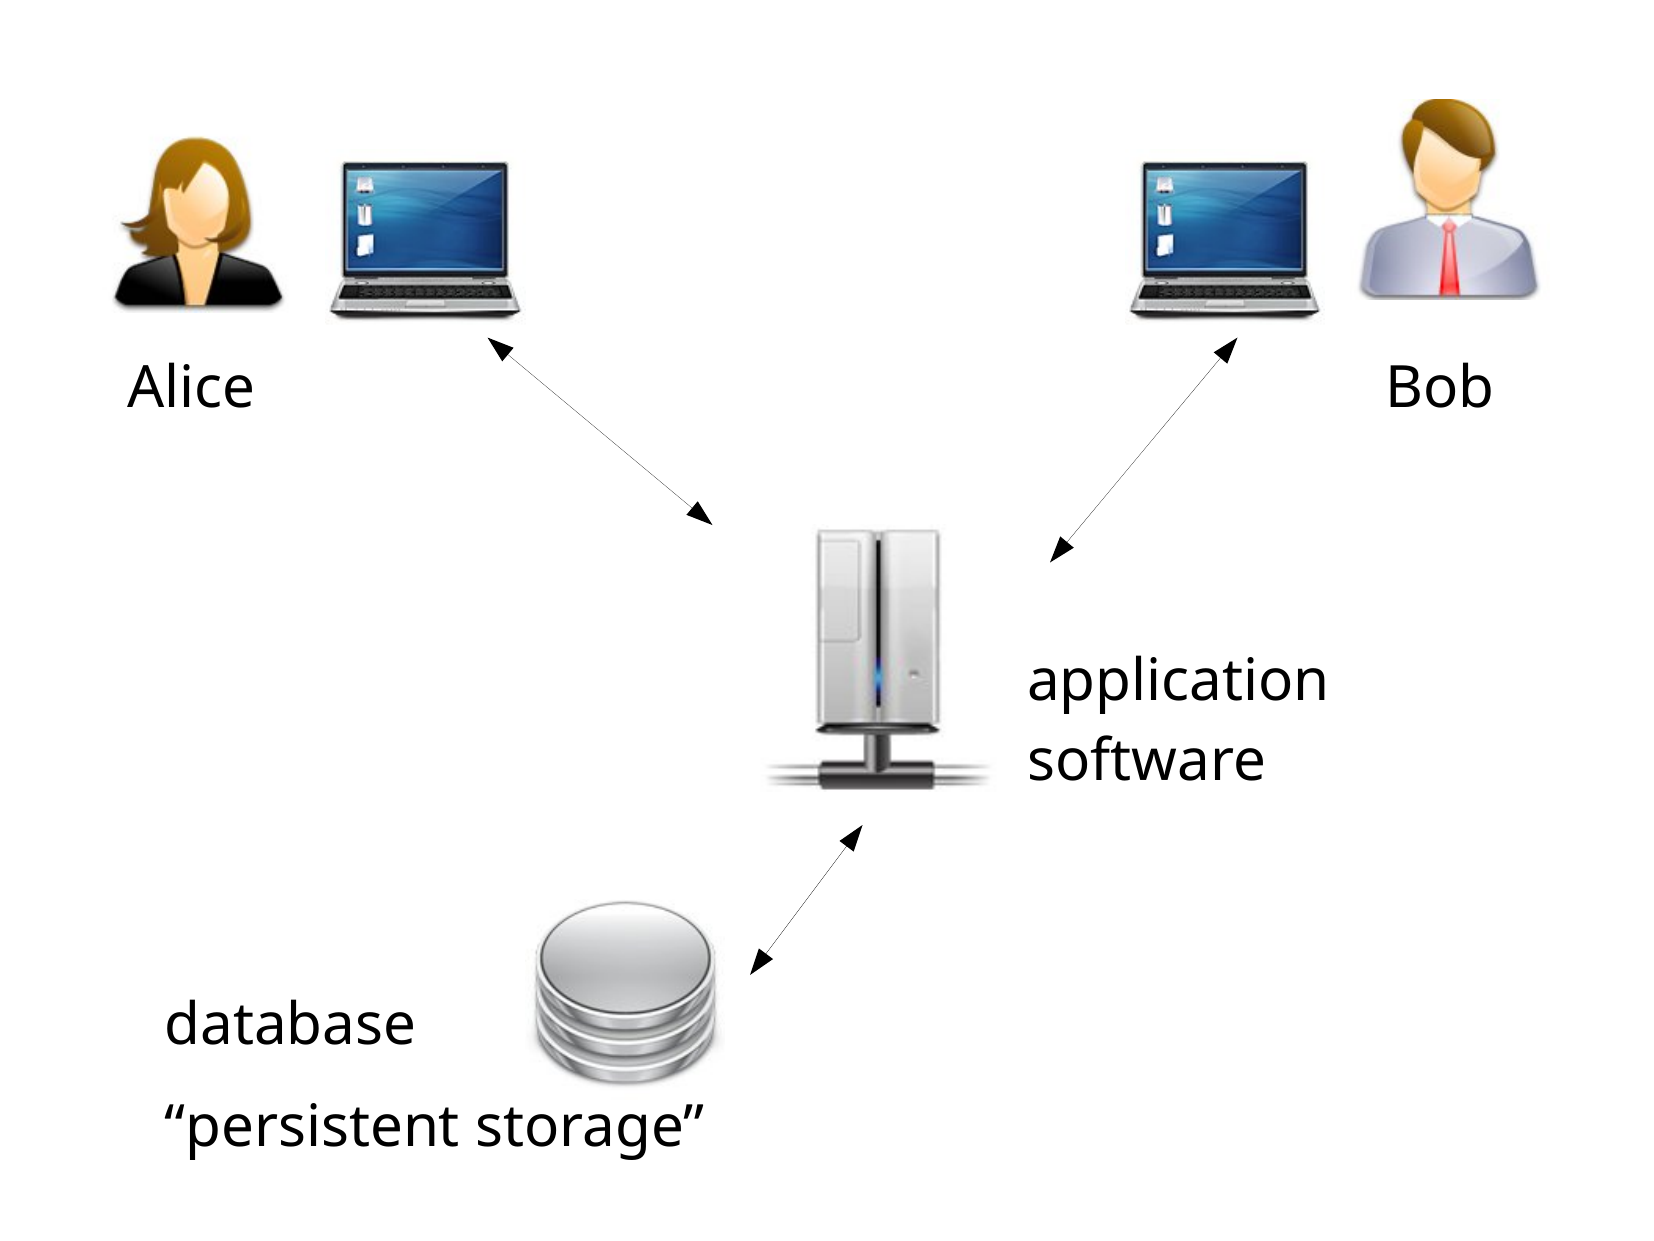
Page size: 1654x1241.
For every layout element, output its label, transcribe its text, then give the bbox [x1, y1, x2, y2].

picture [525, 899, 725, 1076]
picture [100, 112, 301, 313]
text_box “persistent storage” [150, 1076, 788, 1163]
picture [325, 149, 526, 350]
text_box Bob [1371, 337, 1538, 424]
picture [1125, 149, 1325, 350]
picture [1350, 99, 1550, 301]
picture [745, 524, 1013, 792]
text_box Alice [112, 337, 279, 424]
text_box database [150, 975, 504, 1061]
text_box application software [1012, 631, 1367, 788]
